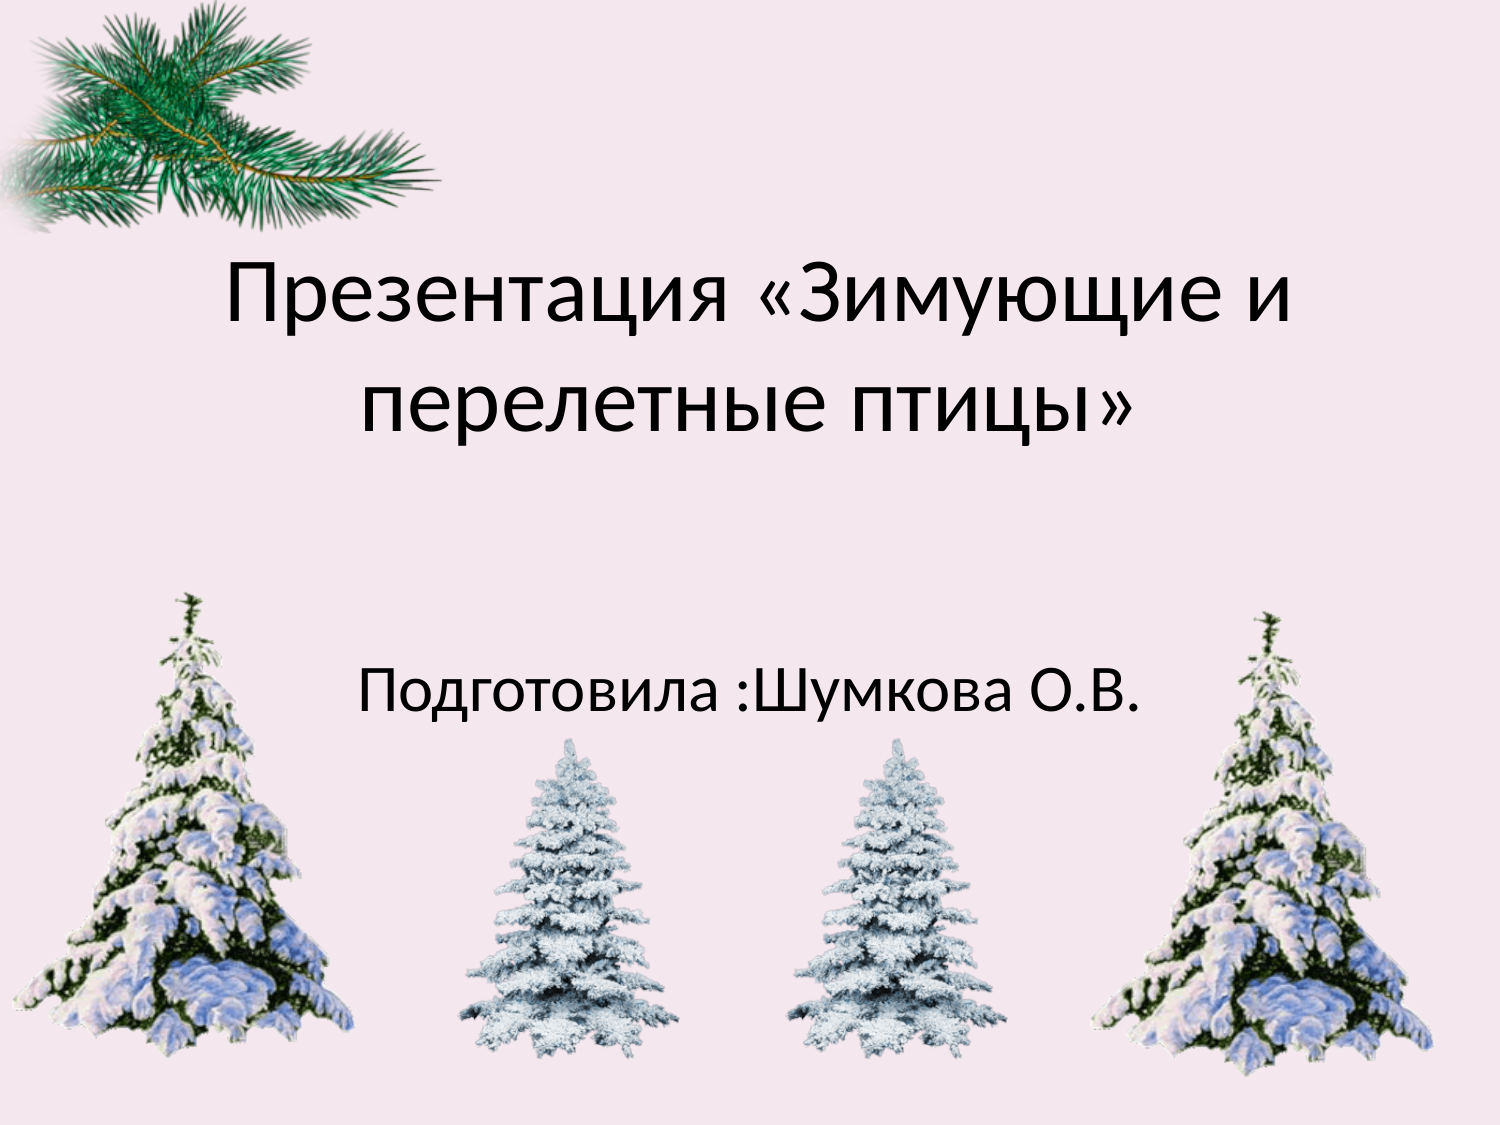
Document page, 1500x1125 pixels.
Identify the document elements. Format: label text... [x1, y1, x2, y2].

picture [785, 738, 1008, 1060]
picture [457, 738, 680, 1060]
picture [11, 590, 357, 1060]
subtitle Подготовила :Шумкова О.В. [357, 637, 1089, 925]
picture [1089, 609, 1436, 1079]
title Презентация «Зимующие и перелетные птицы» [112, 222, 1388, 598]
picture [0, 0, 446, 247]
